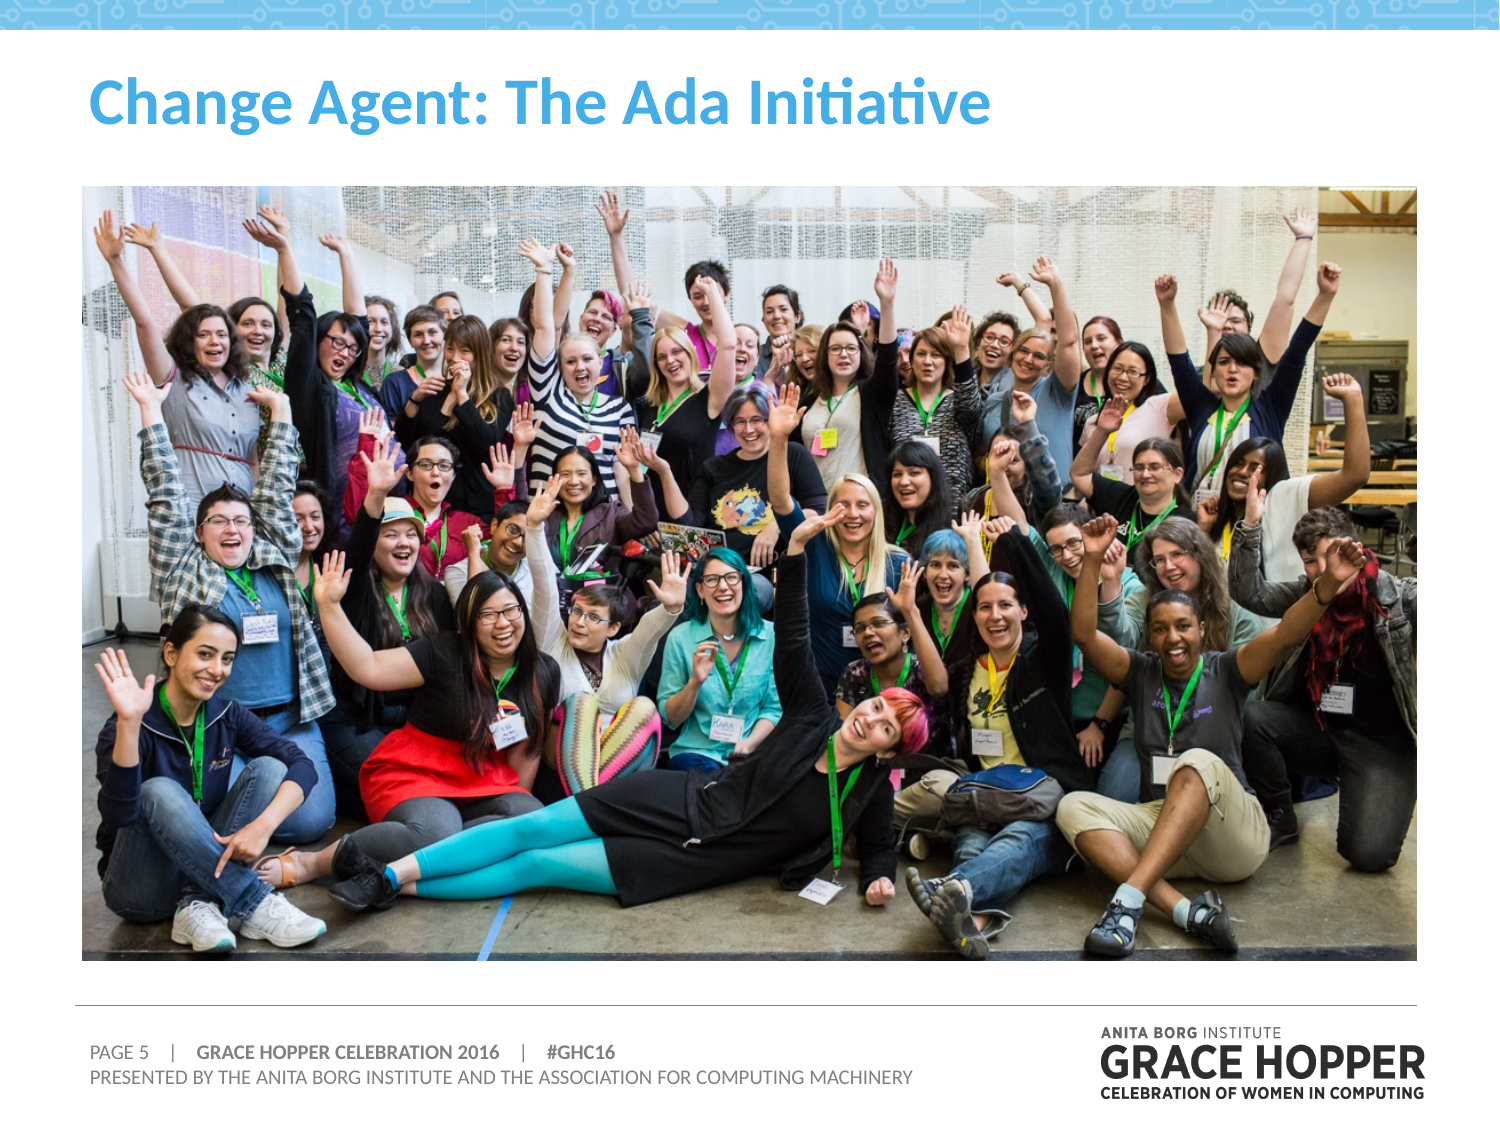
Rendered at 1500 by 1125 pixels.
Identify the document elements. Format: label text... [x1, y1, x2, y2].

text_box Change Agent: The Ada Initiative [75, 45, 1425, 152]
picture [0, 0, 1500, 30]
picture [82, 186, 1417, 961]
picture [1101, 1027, 1425, 1099]
